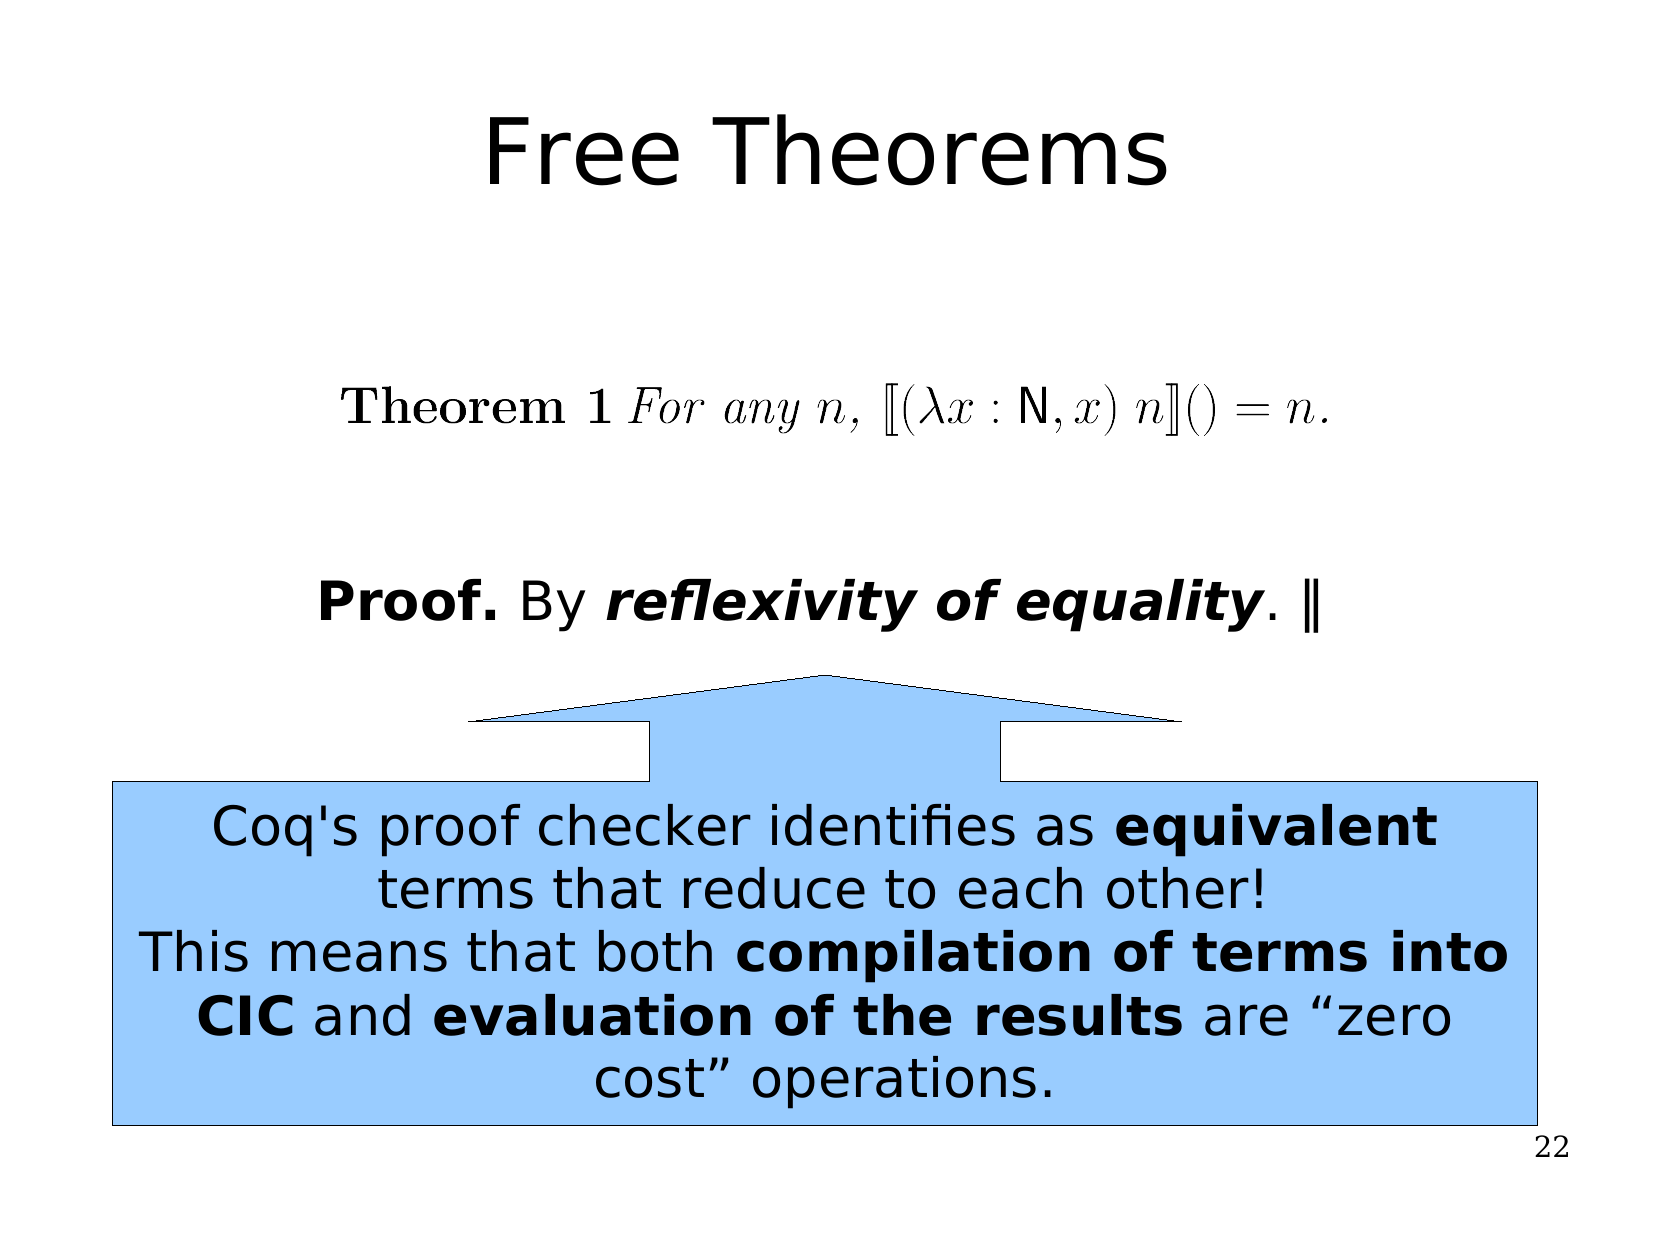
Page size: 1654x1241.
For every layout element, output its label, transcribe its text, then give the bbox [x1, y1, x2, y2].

text_box Coq's proof checker identifies as equivalent terms that reduce to each other! This means that both compilation of terms into CIC and evaluation of the results are “zero cost” operations. [112, 675, 1538, 1126]
text_box Proof. By reflexivity of equality. ‖ [301, 562, 1352, 641]
picture [341, 383, 1327, 436]
title Free Theorems [82, 56, 1571, 250]
